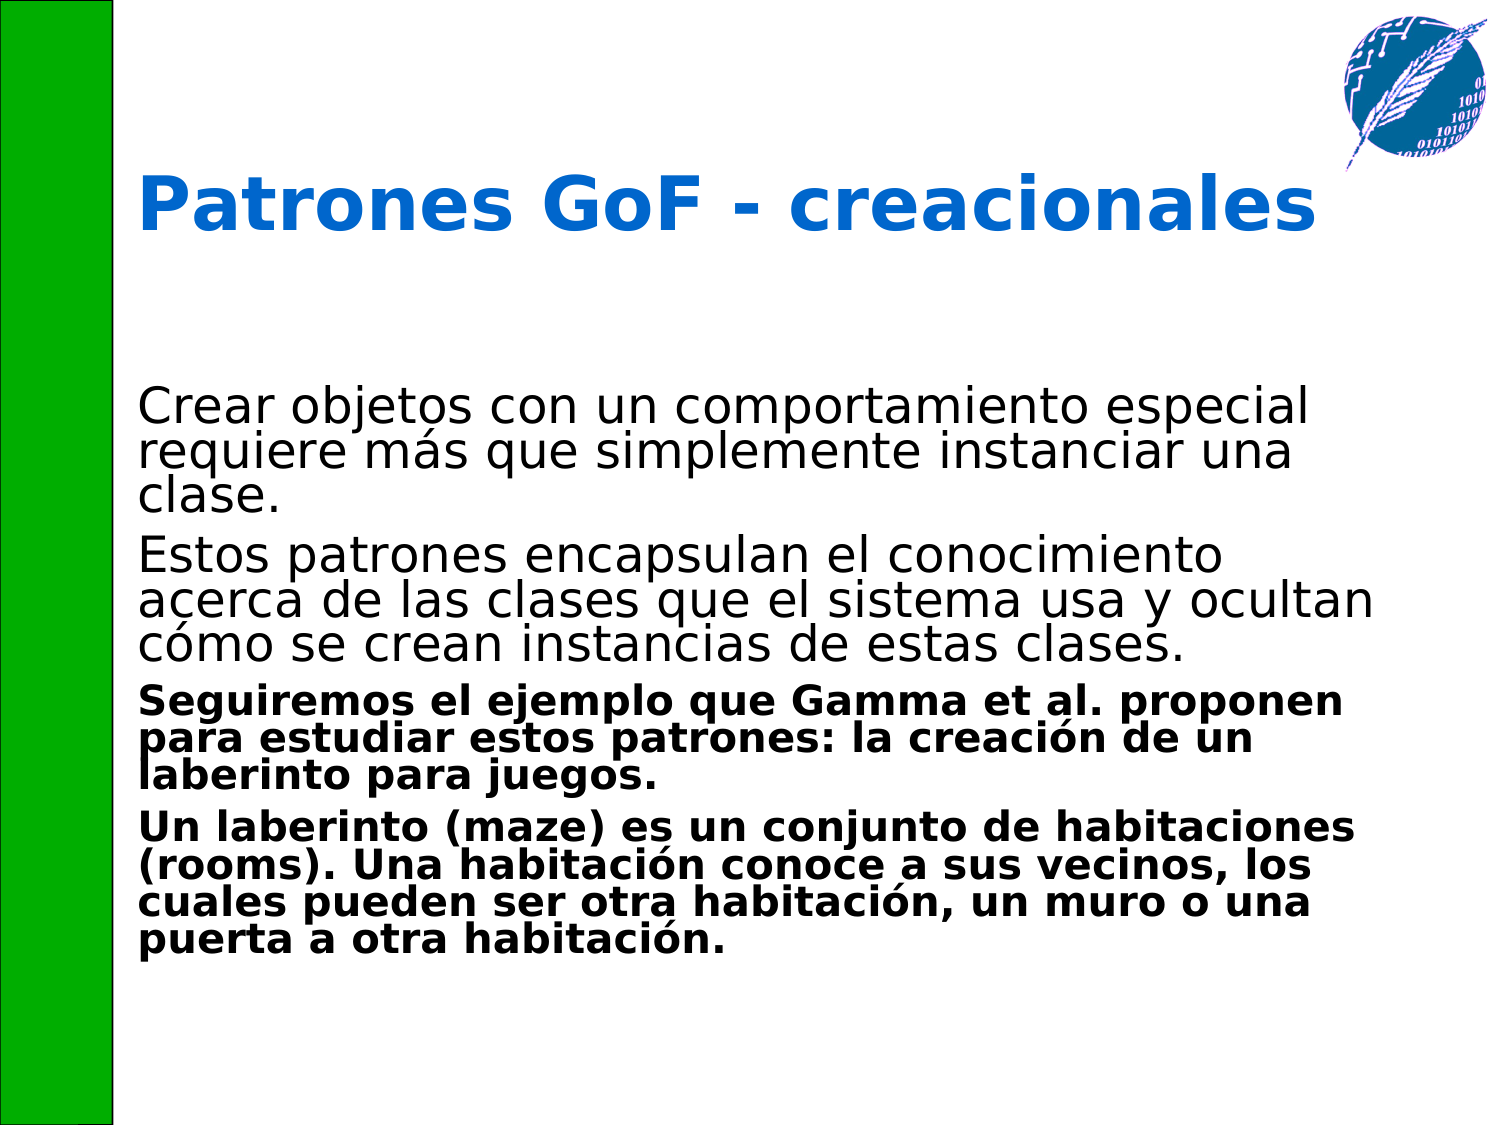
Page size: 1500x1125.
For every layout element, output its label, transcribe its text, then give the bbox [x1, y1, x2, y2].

title Patrones GoF - creacionales [136, 126, 1411, 299]
list Crear objetos con un comportamiento especial requiere más que simplemente instanciar una clase. Estos patrones encapsulan el conocimiento acerca de las clases que el sistema usa y ocultan cómo se crean instancias de estas clases. Seguiremos el ejemplo que Gamma et al. proponen para estudiar estos patrones: la creación de un laberinto para juegos. Un laberinto (maze) es un conjunto de habitaciones (rooms). Una habitación conoce a sus vecinos, los cuales pueden ser otra habitación, un muro o una puerta a otra habitación. [137, 387, 1397, 1042]
picture [1341, 15, 1488, 172]
picture [1417, 140, 1425, 149]
